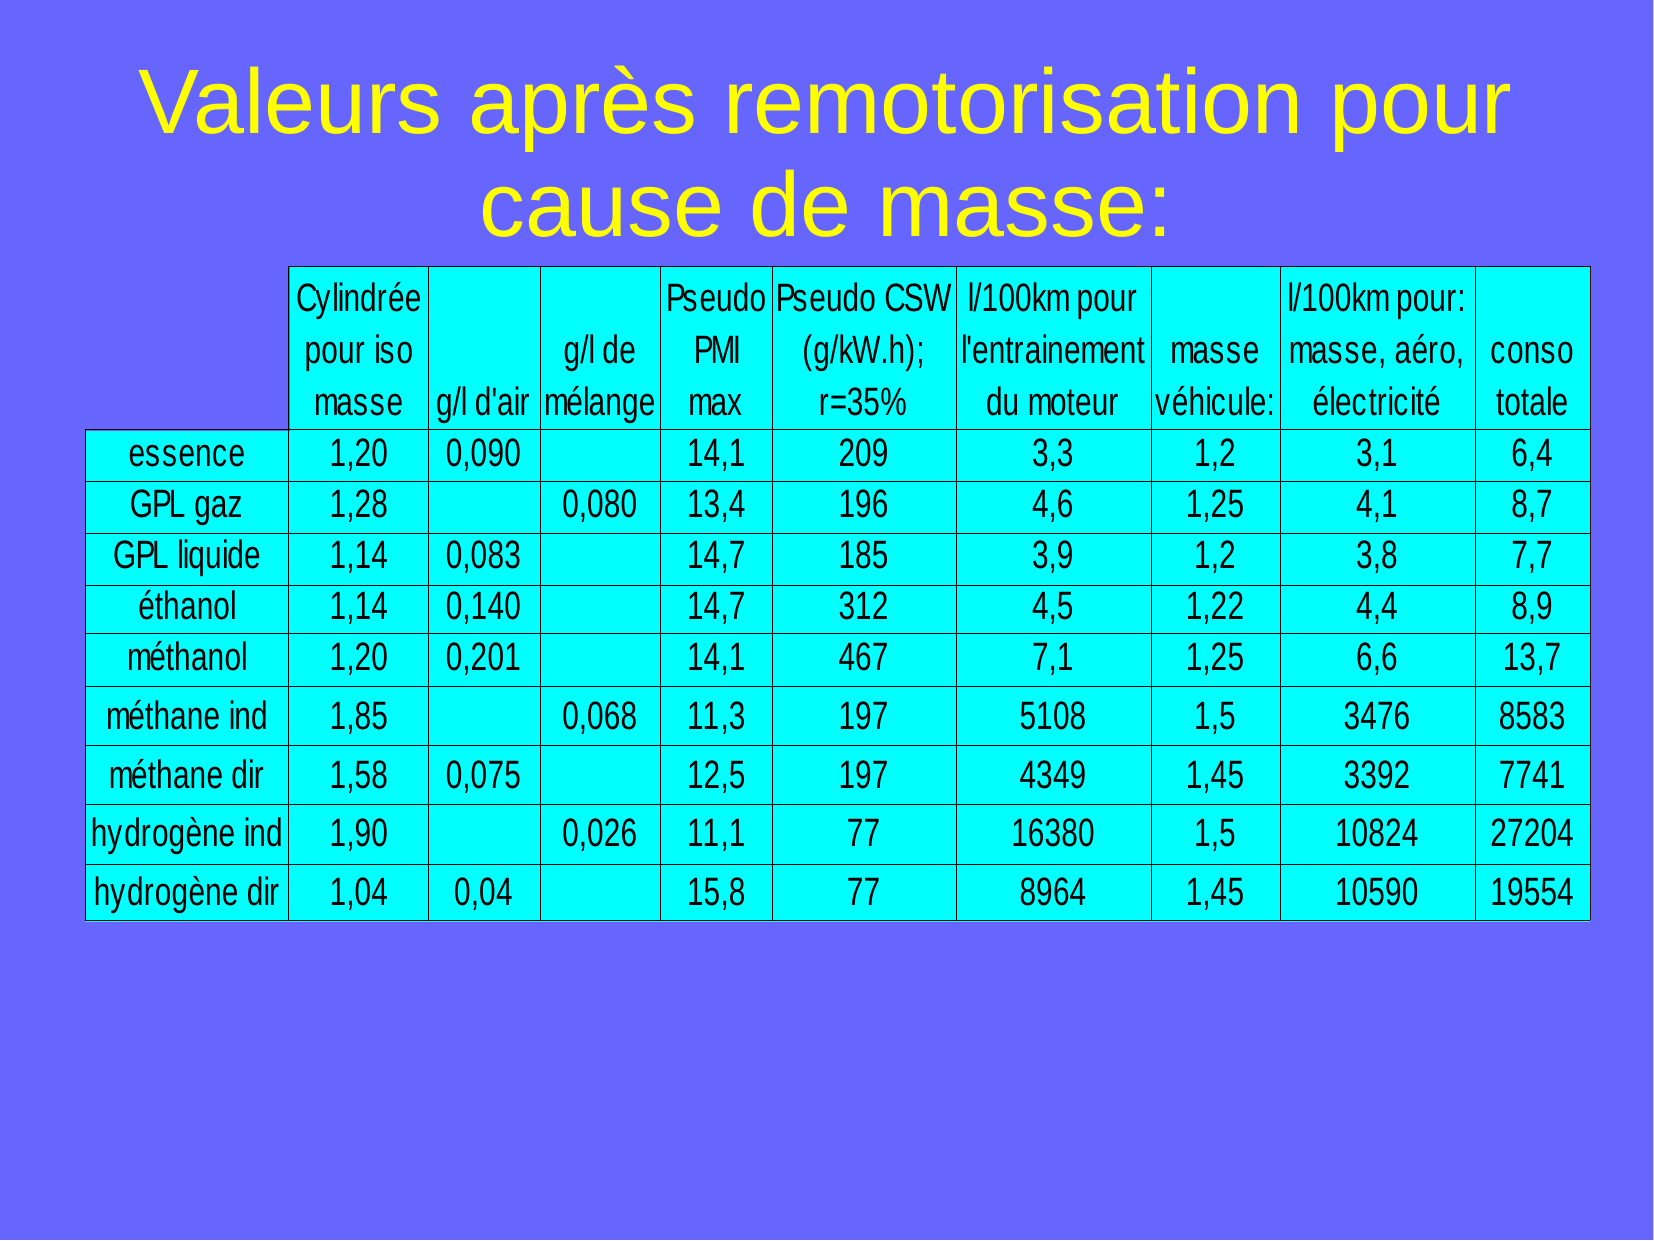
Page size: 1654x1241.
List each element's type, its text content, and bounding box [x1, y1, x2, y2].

chart [82, 265, 1595, 1109]
title Valeurs après remotorisation pour cause de masse: [82, 50, 1571, 256]
